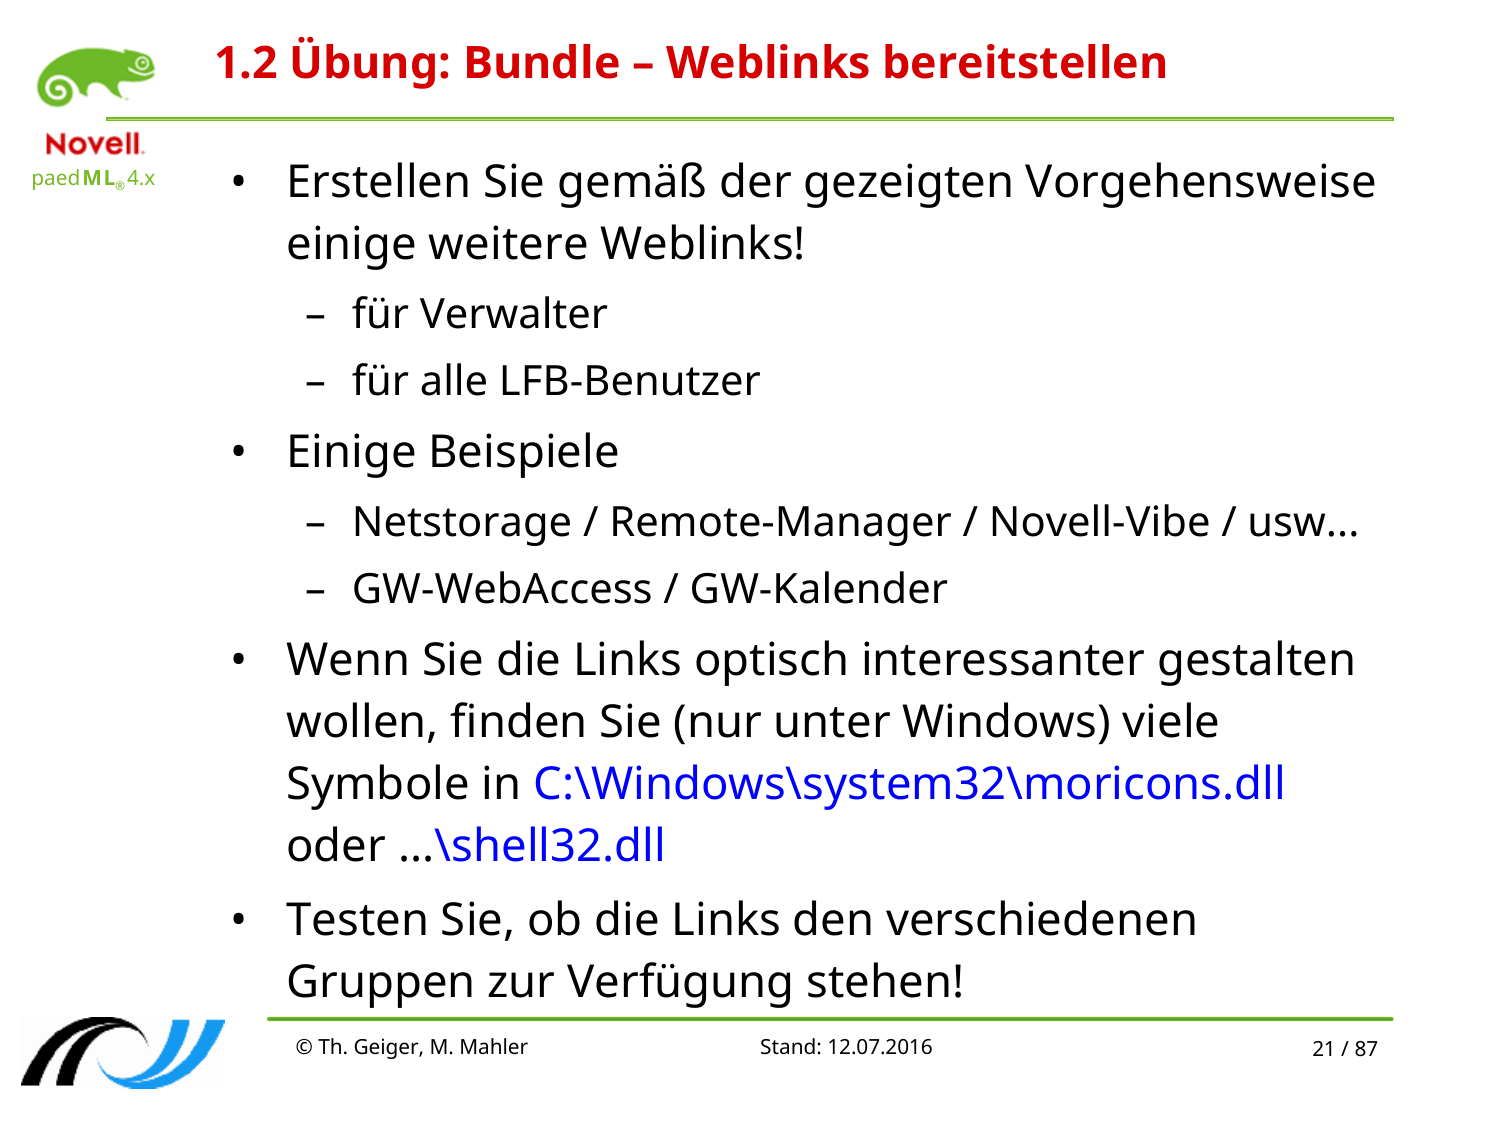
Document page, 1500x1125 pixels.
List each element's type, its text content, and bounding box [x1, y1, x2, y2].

list Erstellen Sie gemäß der gezeigten Vorgehensweise einige weitere Weblinks! für Verwalter für alle LFB-Benutzer Einige Beispiele Netstorage / Remote-Manager / Novell-Vibe / usw... GW-WebAccess / GW-Kalender Wenn Sie die Links optisch interessanter gestalten wollen, finden Sie (nur unter Windows) viele Symbole in C:\Windows\system32\moricons.dll oder ...\shell32.dll Testen Sie, ob die Links den verschiedenen Gruppen zur Verfügung stehen! [230, 149, 1388, 991]
picture [21, 1017, 225, 1089]
picture [24, 32, 167, 175]
title 1.2 Übung: Bundle – Weblinks bereitstellen [214, 16, 1393, 108]
